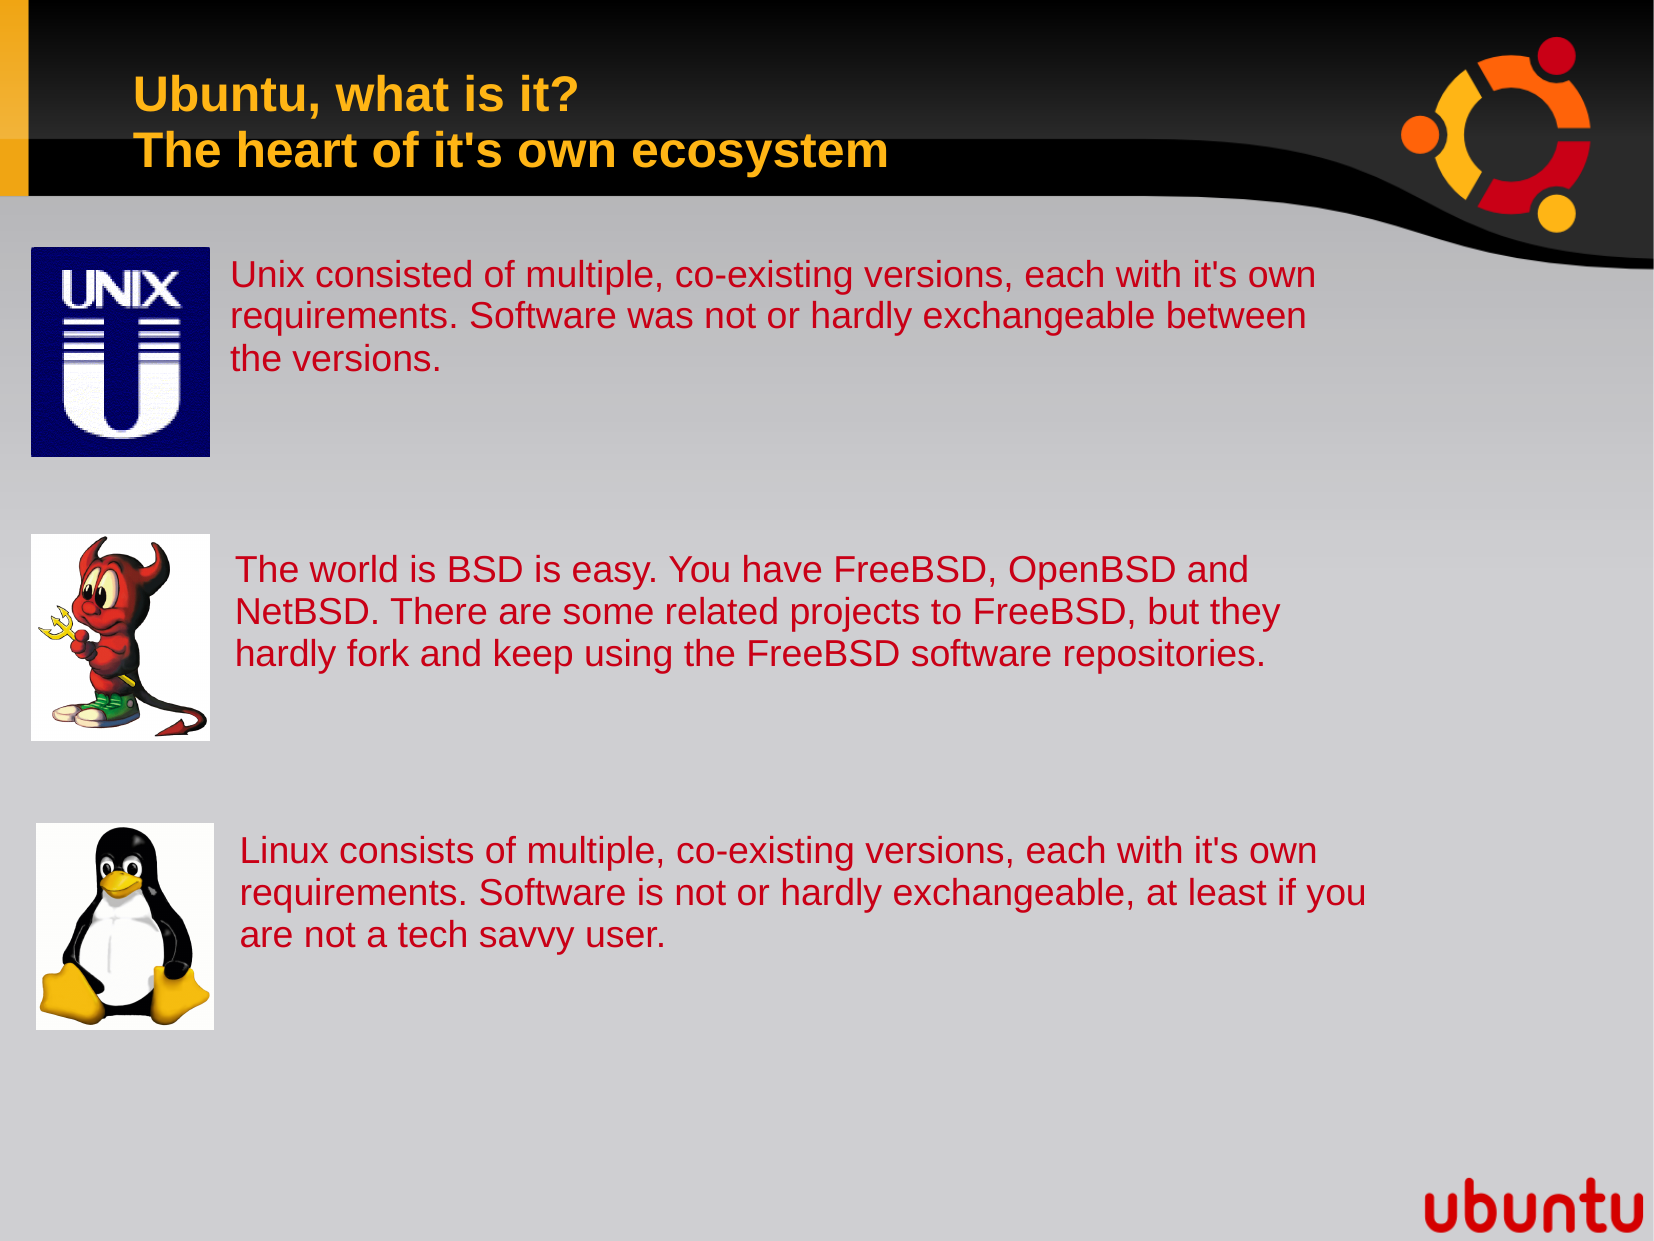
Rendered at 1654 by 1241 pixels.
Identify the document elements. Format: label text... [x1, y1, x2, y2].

text_box The world is BSD is easy. You have FreeBSD, OpenBSD and NetBSD. There are some related projects to FreeBSD, but they hardly fork and keep using the FreeBSD software repositories. [220, 541, 1395, 683]
text_box Unix consisted of multiple, co-existing versions, each with it's own requirements. Software was not or hardly exchangeable between the versions. [215, 245, 1363, 387]
text_box Linux consists of multiple, co-existing versions, each with it's own requirements. Software is not or hardly exchangeable, at least if you are not a tech savvy user. [224, 821, 1416, 963]
text_box Ubuntu, what is it? The heart of it's own ecosystem [118, 59, 1294, 186]
picture [0, 0, 1654, 1241]
